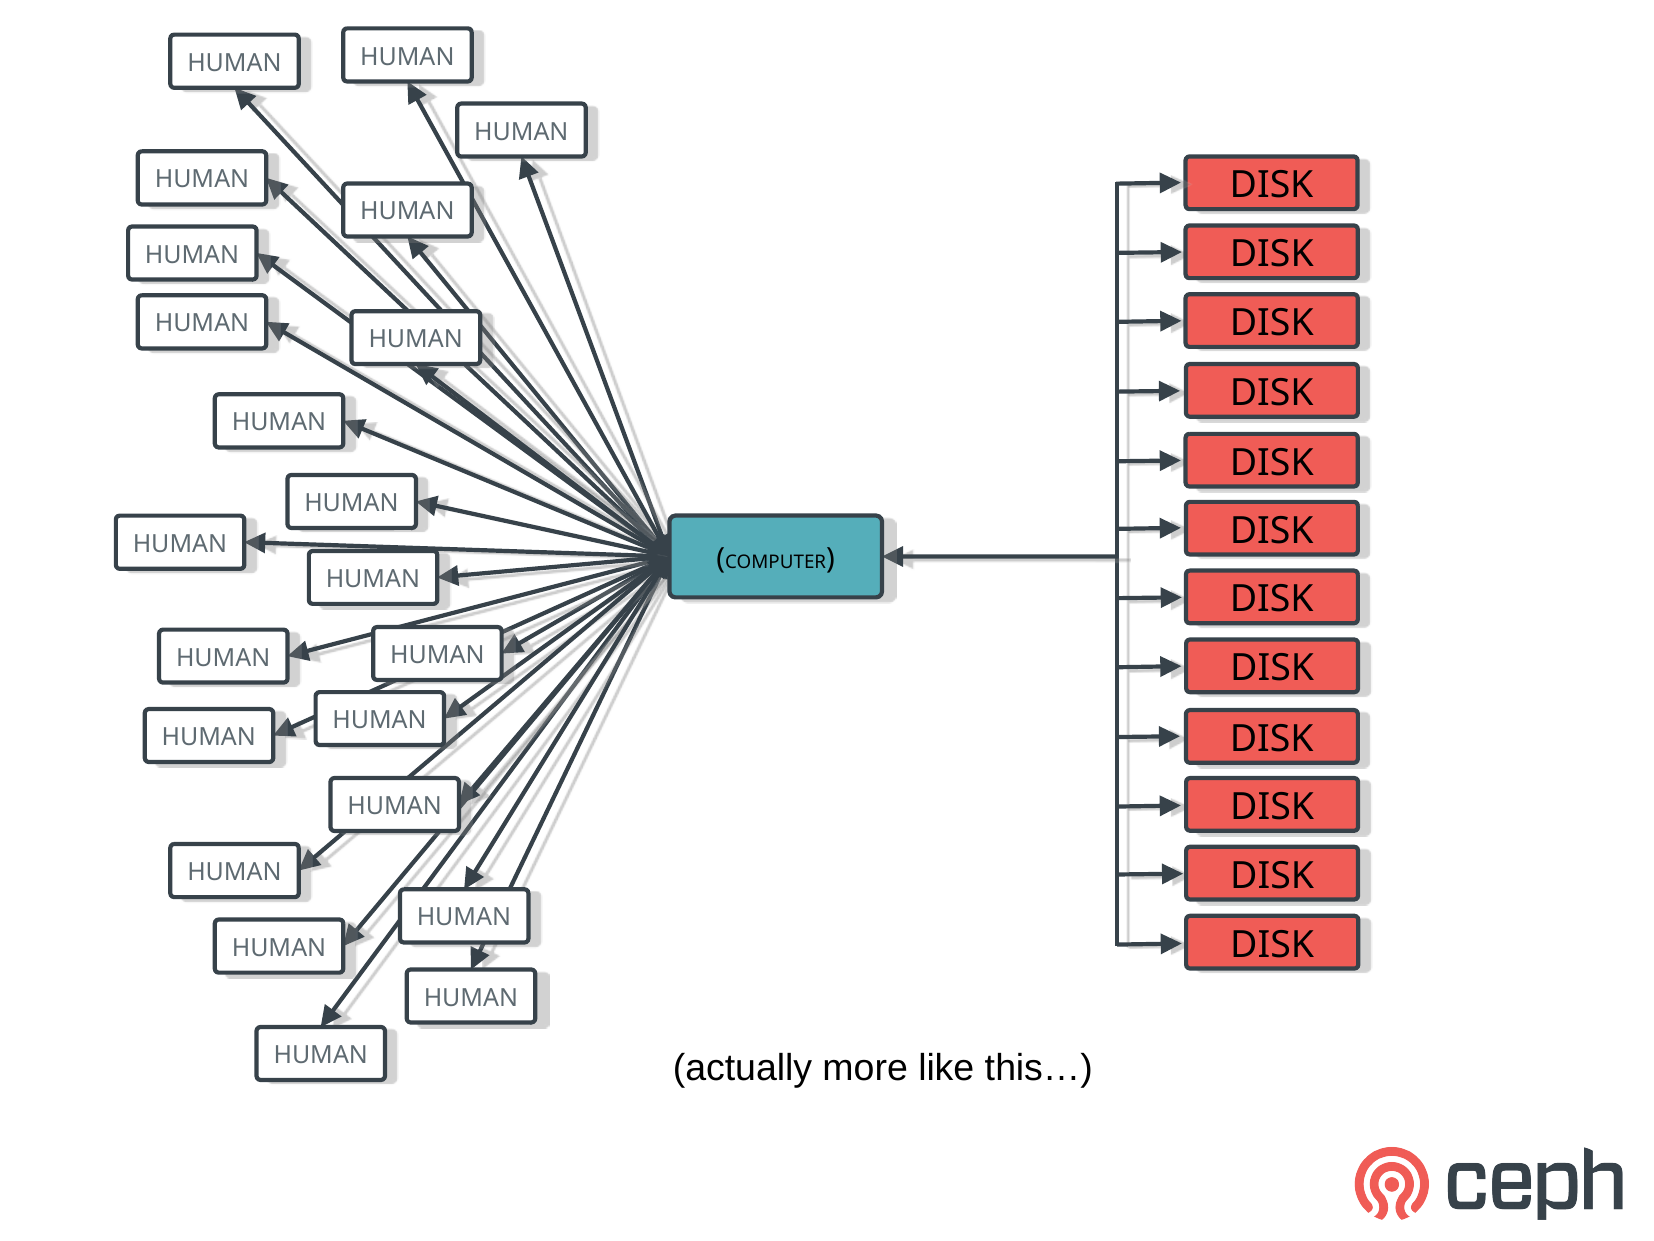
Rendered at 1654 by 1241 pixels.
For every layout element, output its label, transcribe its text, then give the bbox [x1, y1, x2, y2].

text_box DISK [1186, 915, 1359, 969]
text_box HUMAN [170, 843, 299, 898]
text_box DISK [1186, 778, 1359, 831]
text_box HUMAN [308, 550, 438, 604]
text_box HUMAN [256, 1027, 385, 1080]
text_box HUMAN [115, 515, 245, 569]
text_box HUMAN [406, 969, 536, 1023]
text_box HUMAN [287, 474, 416, 528]
text_box HUMAN [351, 311, 481, 365]
text_box HUMAN [137, 151, 267, 205]
text_box HUMAN [343, 183, 472, 237]
text_box HUMAN [343, 28, 472, 82]
text_box HUMAN [315, 692, 445, 746]
text_box DISK [1185, 710, 1358, 763]
text_box DISK [1185, 294, 1358, 347]
text_box HUMAN [170, 34, 299, 88]
text_box DISK [1185, 364, 1358, 417]
text_box HUMAN [144, 709, 274, 762]
text_box HUMAN [399, 889, 529, 943]
picture [1308, 1100, 1654, 1241]
text_box HUMAN [457, 103, 586, 157]
text_box DISK [1186, 639, 1359, 693]
text_box HUMAN [330, 778, 459, 831]
text_box DISK [1185, 156, 1358, 210]
text_box (actually more like this…) [622, 1034, 1108, 1096]
text_box HUMAN [214, 394, 344, 448]
text_box HUMAN [137, 295, 267, 349]
text_box DISK [1185, 570, 1358, 624]
text_box DISK [1185, 225, 1358, 279]
text_box DISK [1186, 846, 1359, 900]
text_box HUMAN [128, 226, 257, 280]
text_box DISK [1185, 501, 1358, 555]
text_box HUMAN [214, 919, 344, 973]
text_box HUMAN [159, 629, 288, 683]
text_box DISK [1185, 433, 1358, 487]
text_box HUMAN [373, 627, 502, 680]
text_box (COMPUTER) [669, 515, 883, 598]
